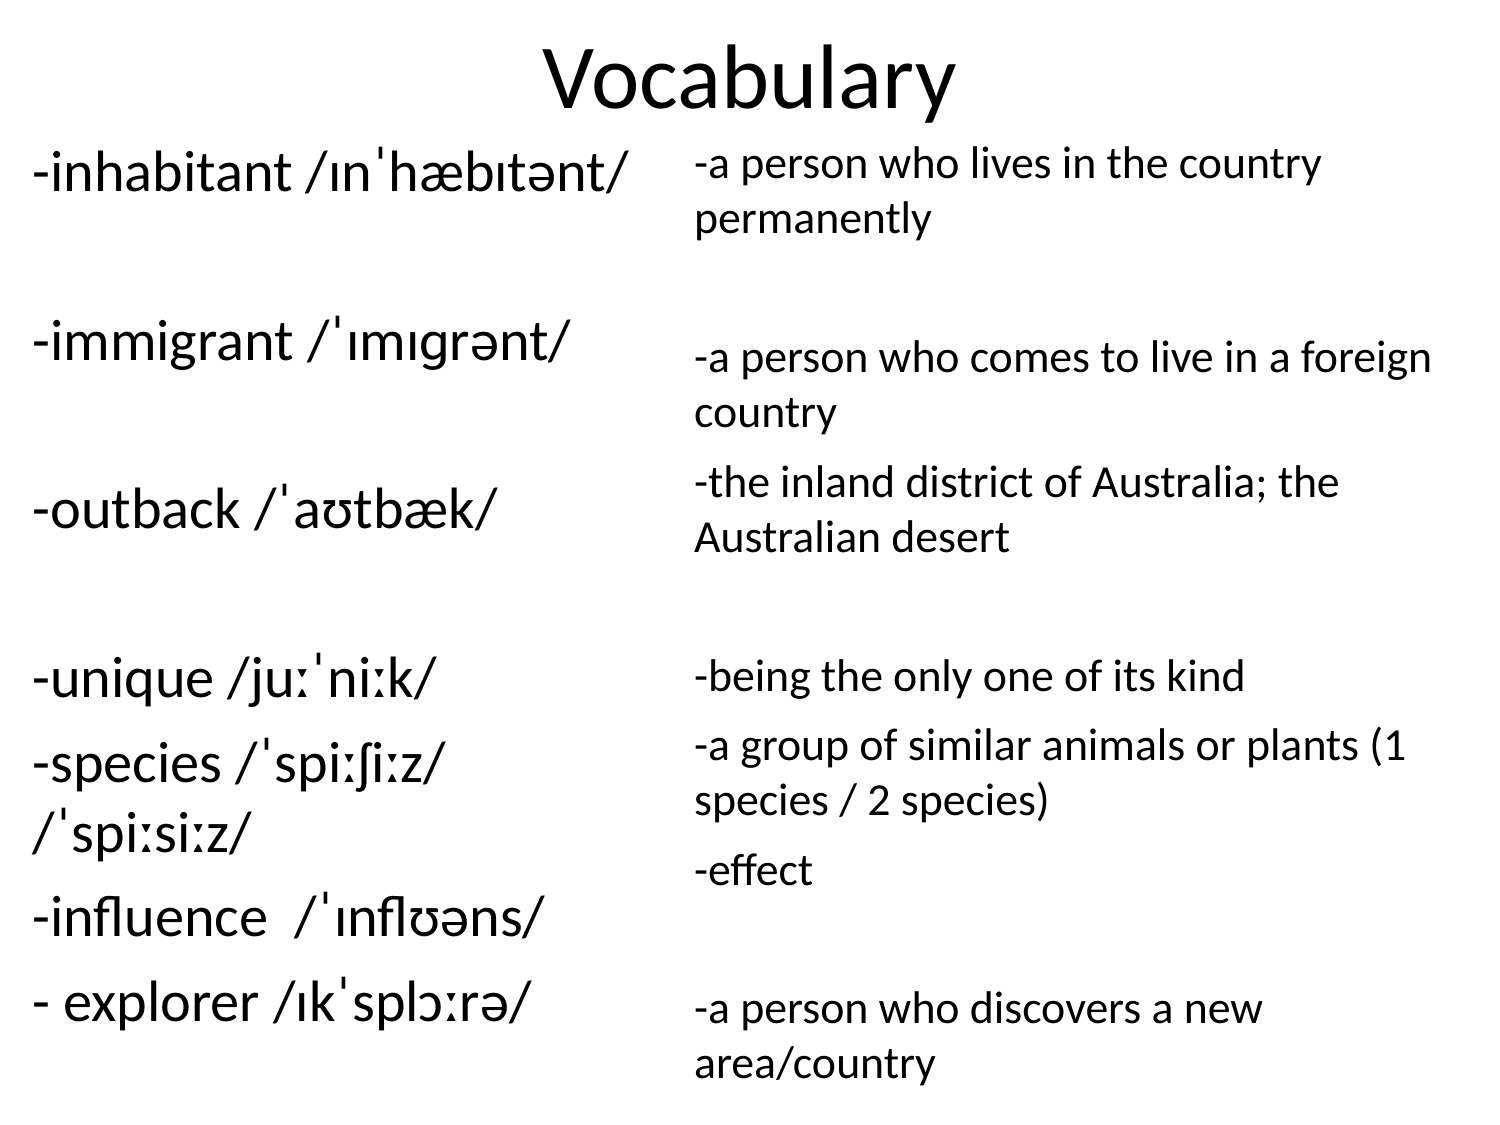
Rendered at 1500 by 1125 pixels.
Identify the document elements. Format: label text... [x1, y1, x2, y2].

list -inhabitant /ɪnˈhæbɪtənt/ -immigrant /ˈɪmɪɡrənt/ -outback /ˈaʊtbæk/ -unique /juːˈniːk/ -species /ˈspiːʃiːz/ /ˈspiːsiːz/ -influence /ˈɪnflʊəns/ - explorer /ɪkˈsplɔːrə/ [17, 125, 668, 1106]
title Vocabulary [75, 7, 1426, 138]
list -a person who lives in the country permanently -a person who comes to live in a foreign country -the inland district of Australia; the Australian desert -being the only one of its kind -a group of similar animals or plants (1 species / 2 species) -effect -a person who discovers a new area/country [679, 125, 1483, 1106]
